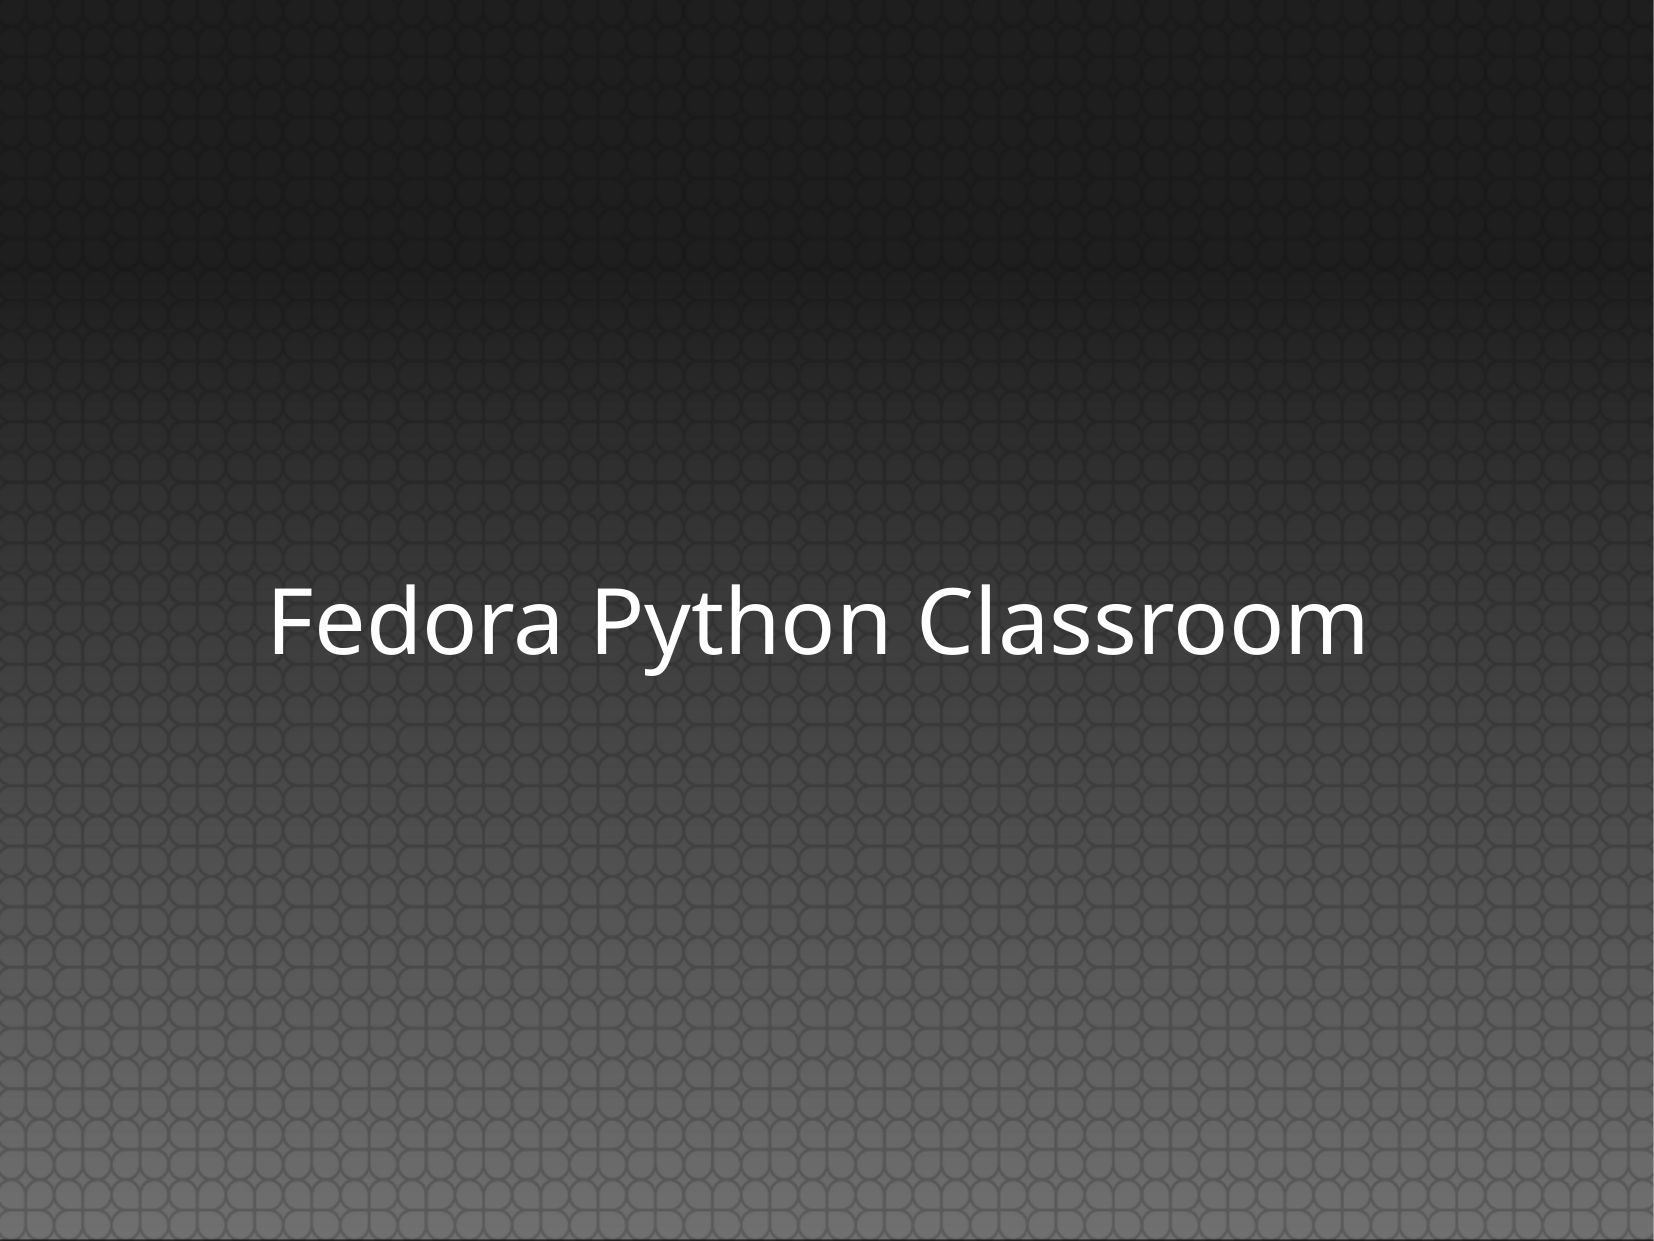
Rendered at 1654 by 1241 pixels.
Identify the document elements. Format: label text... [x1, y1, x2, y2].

title Fedora Python Classroom [75, 525, 1564, 713]
picture [0, 0, 1654, 1241]
